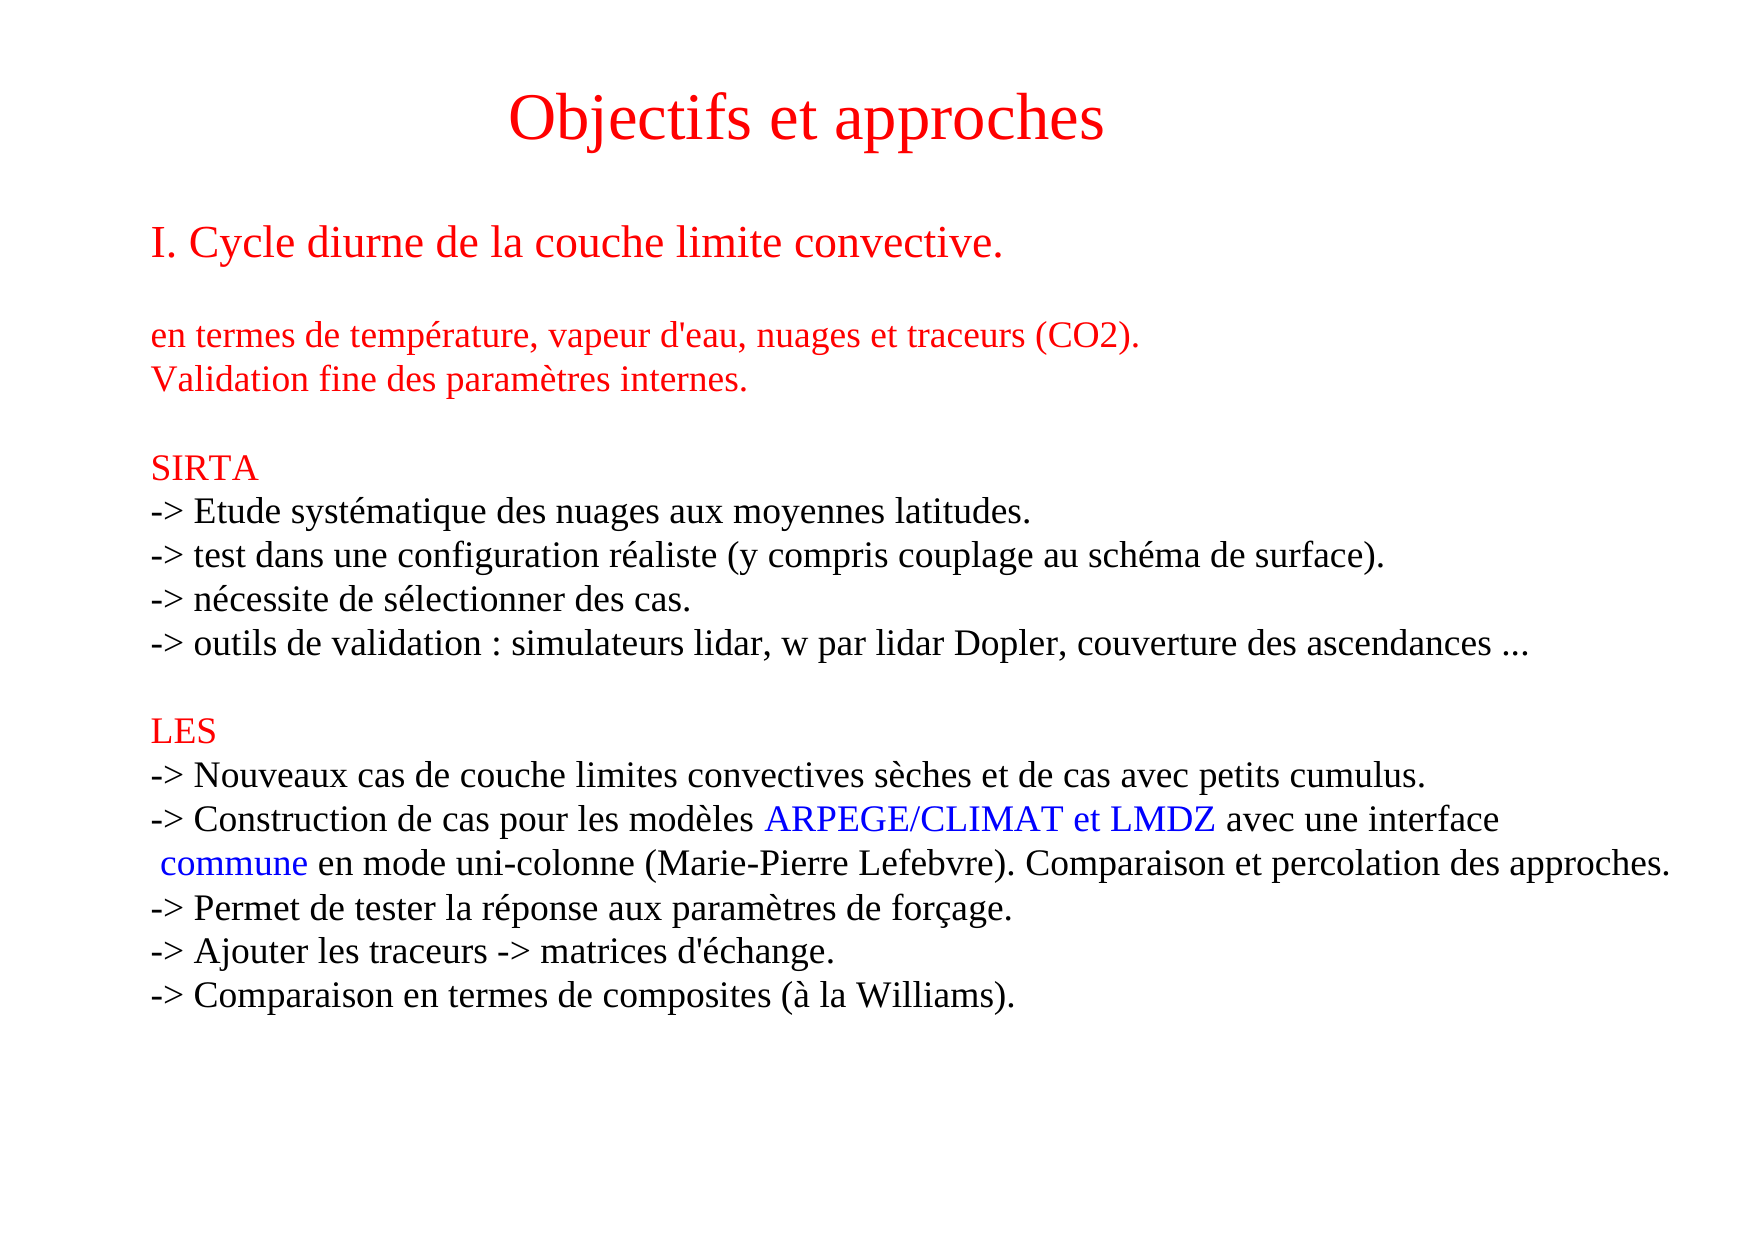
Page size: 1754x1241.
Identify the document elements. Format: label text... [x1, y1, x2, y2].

text_box Objectifs et approches [508, 75, 1107, 158]
text_box I. Cycle diurne de la couche limite convective. en termes de température, vapeur d'eau, nuages et traceurs (CO2). Validation fine des paramètres internes. SIRTA -> Etude systématique des nuages aux moyennes latitudes. -> test dans une configuration réaliste (y compris couplage au schéma de surface). -> nécessite de sélectionner des cas. -> outils de validation : simulateurs lidar, w par lidar Dopler, couverture des ascendances ... LES -> Nouveaux cas de couche limites convectives sèches et de cas avec petits cumulus. -> Construction de cas pour les modèles ARPEGE/CLIMAT et LMDZ avec une interface commune en mode uni-colonne (Marie-Pierre Lefebvre). Comparaison et percolation des approches. -> Permet de tester la réponse aux paramètres de forçage. -> Ajouter les traceurs -> matrices d'échange. -> Comparaison en termes de composites (à la Williams). [150, 172, 1692, 1241]
